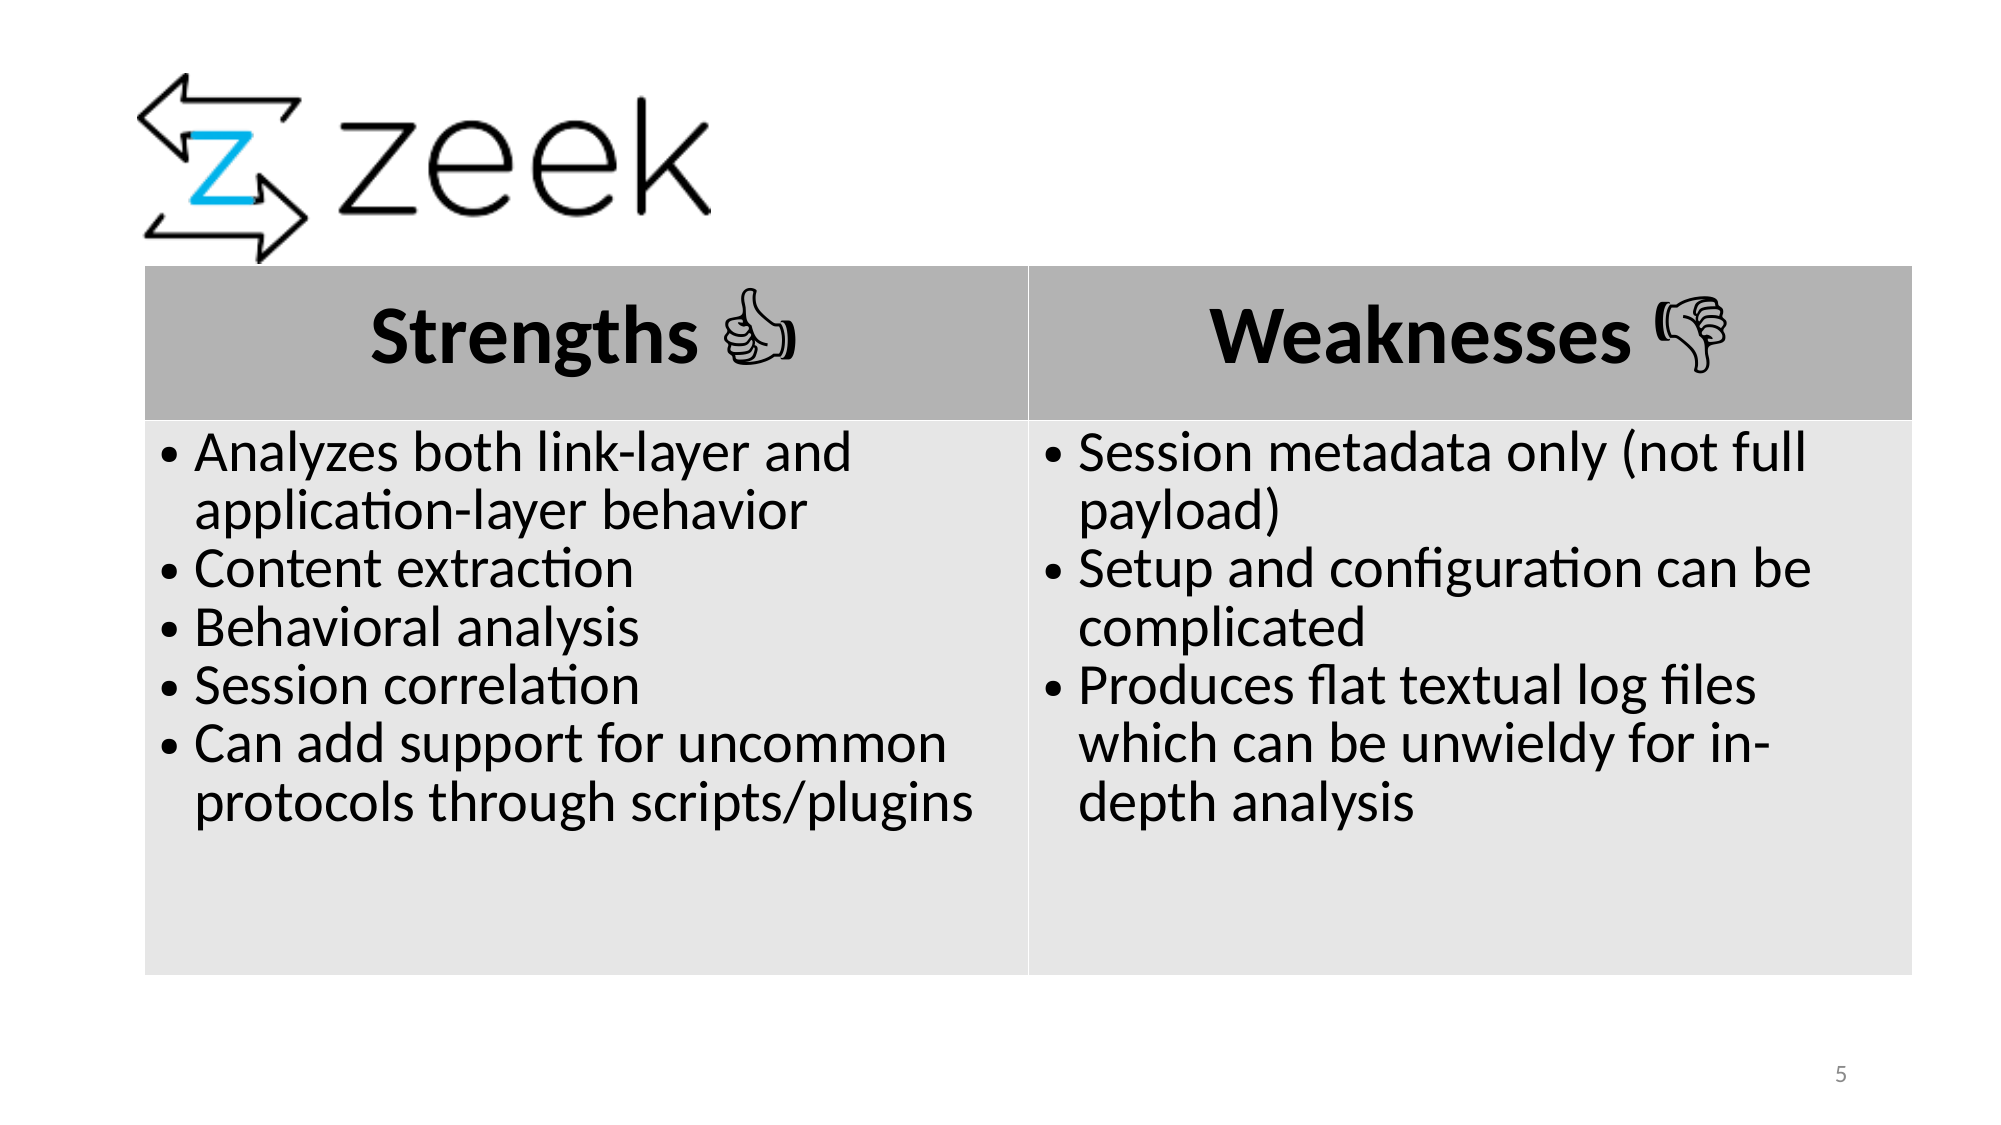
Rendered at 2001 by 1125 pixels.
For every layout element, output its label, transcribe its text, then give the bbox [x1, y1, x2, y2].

slide_number <number> [1412, 1042, 1863, 1103]
table_cell Analyzes both link-layer and application-layer behavior Content extraction Behavioral analysis Session correlation Can add support for uncommon protocols through scripts/plugins [145, 421, 1028, 975]
table_header Strengths 👍 [145, 266, 1028, 420]
picture [137, 73, 711, 264]
table_header Weaknesses 👎 [1029, 266, 1912, 420]
table_cell Session metadata only (not full payload) Setup and configuration can be complicated Produces flat textual log files which can be unwieldy for in-depth analysis [1029, 421, 1912, 975]
